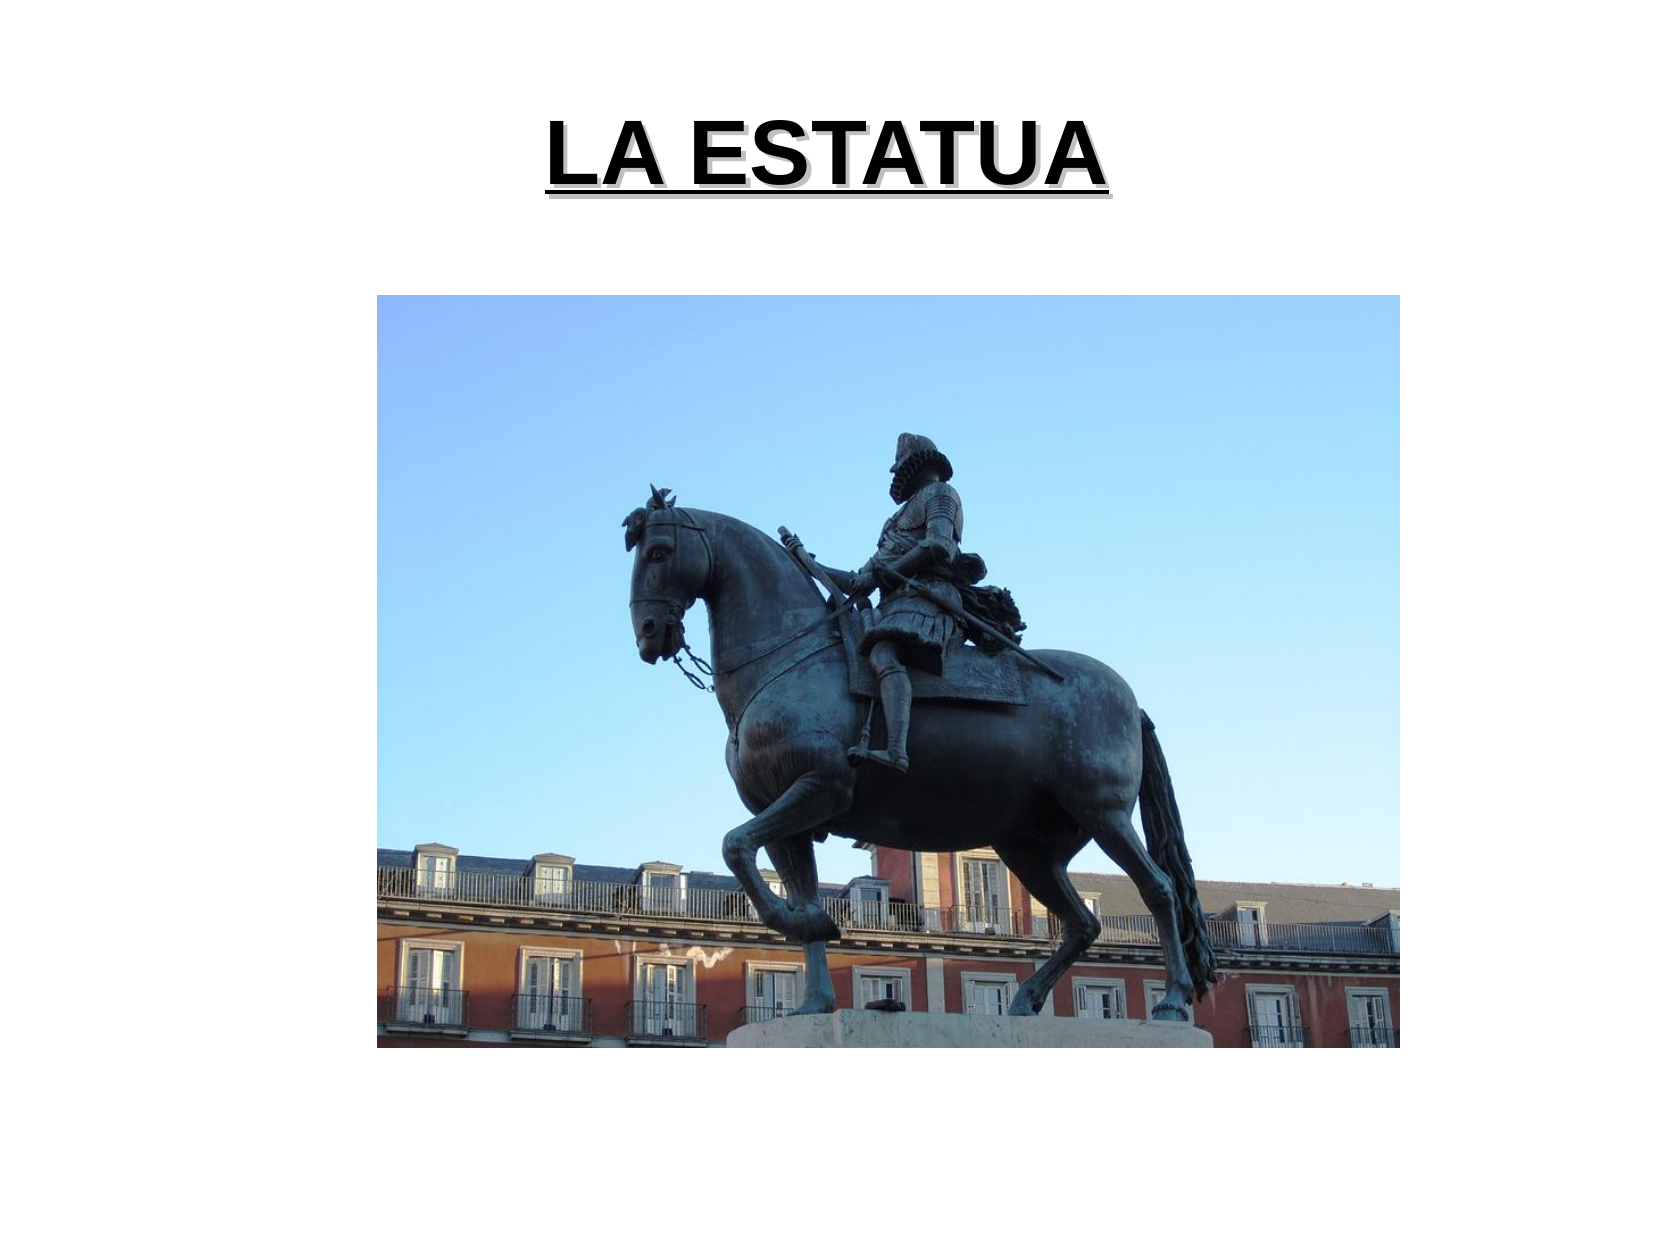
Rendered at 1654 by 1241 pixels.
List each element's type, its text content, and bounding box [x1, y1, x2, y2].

picture [377, 295, 1400, 1048]
title LA ESTATUA [82, 49, 1571, 257]
